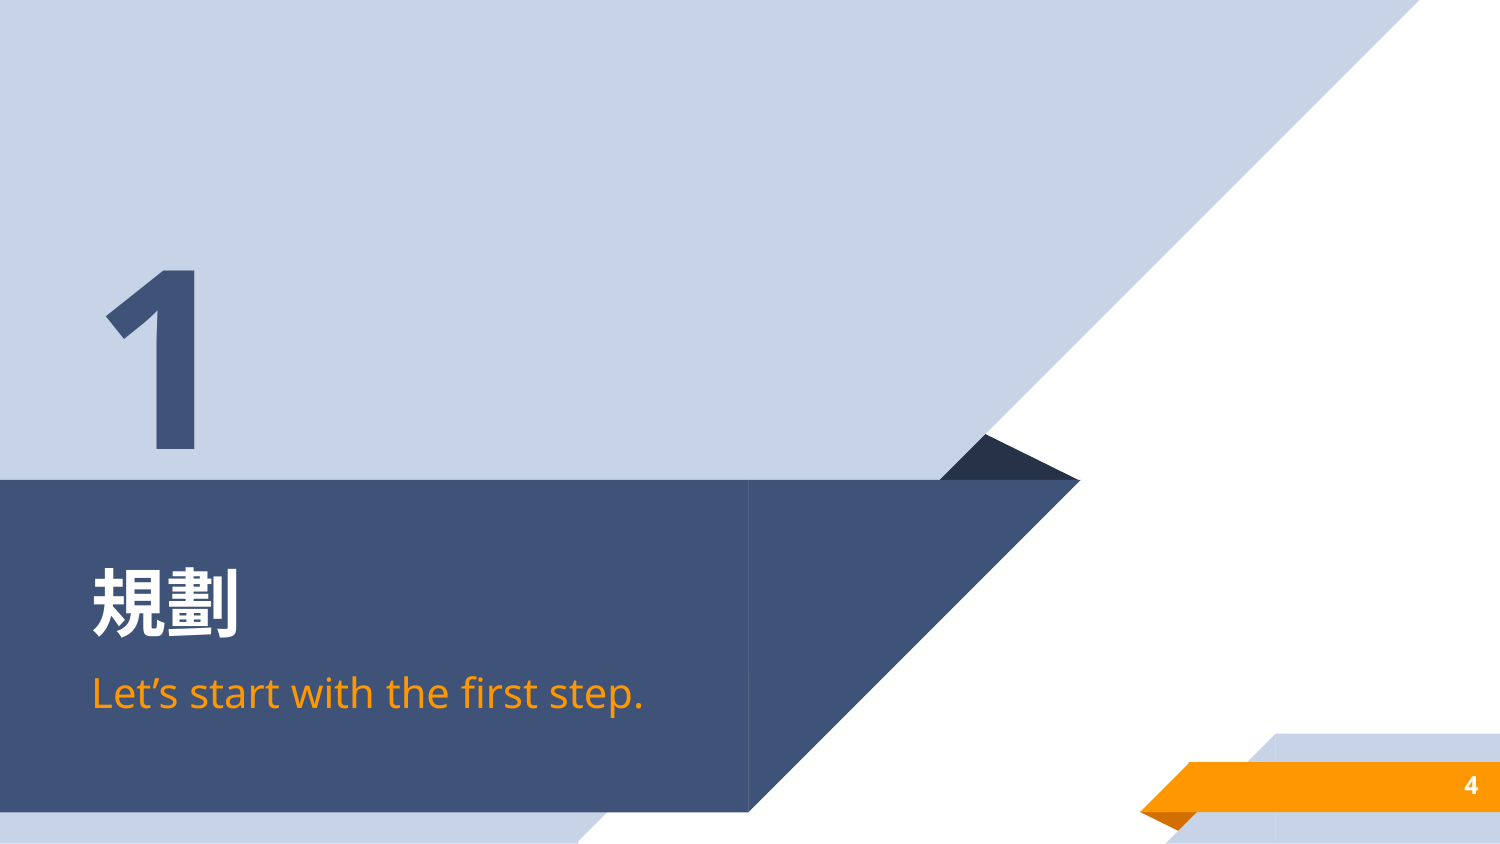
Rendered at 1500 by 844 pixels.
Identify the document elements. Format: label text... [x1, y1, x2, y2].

text_box 1 [76, 0, 434, 515]
slide_number <編號> [1249, 760, 1494, 813]
title 規劃 [76, 470, 748, 652]
subtitle Let’s start with the first step. [76, 652, 748, 781]
